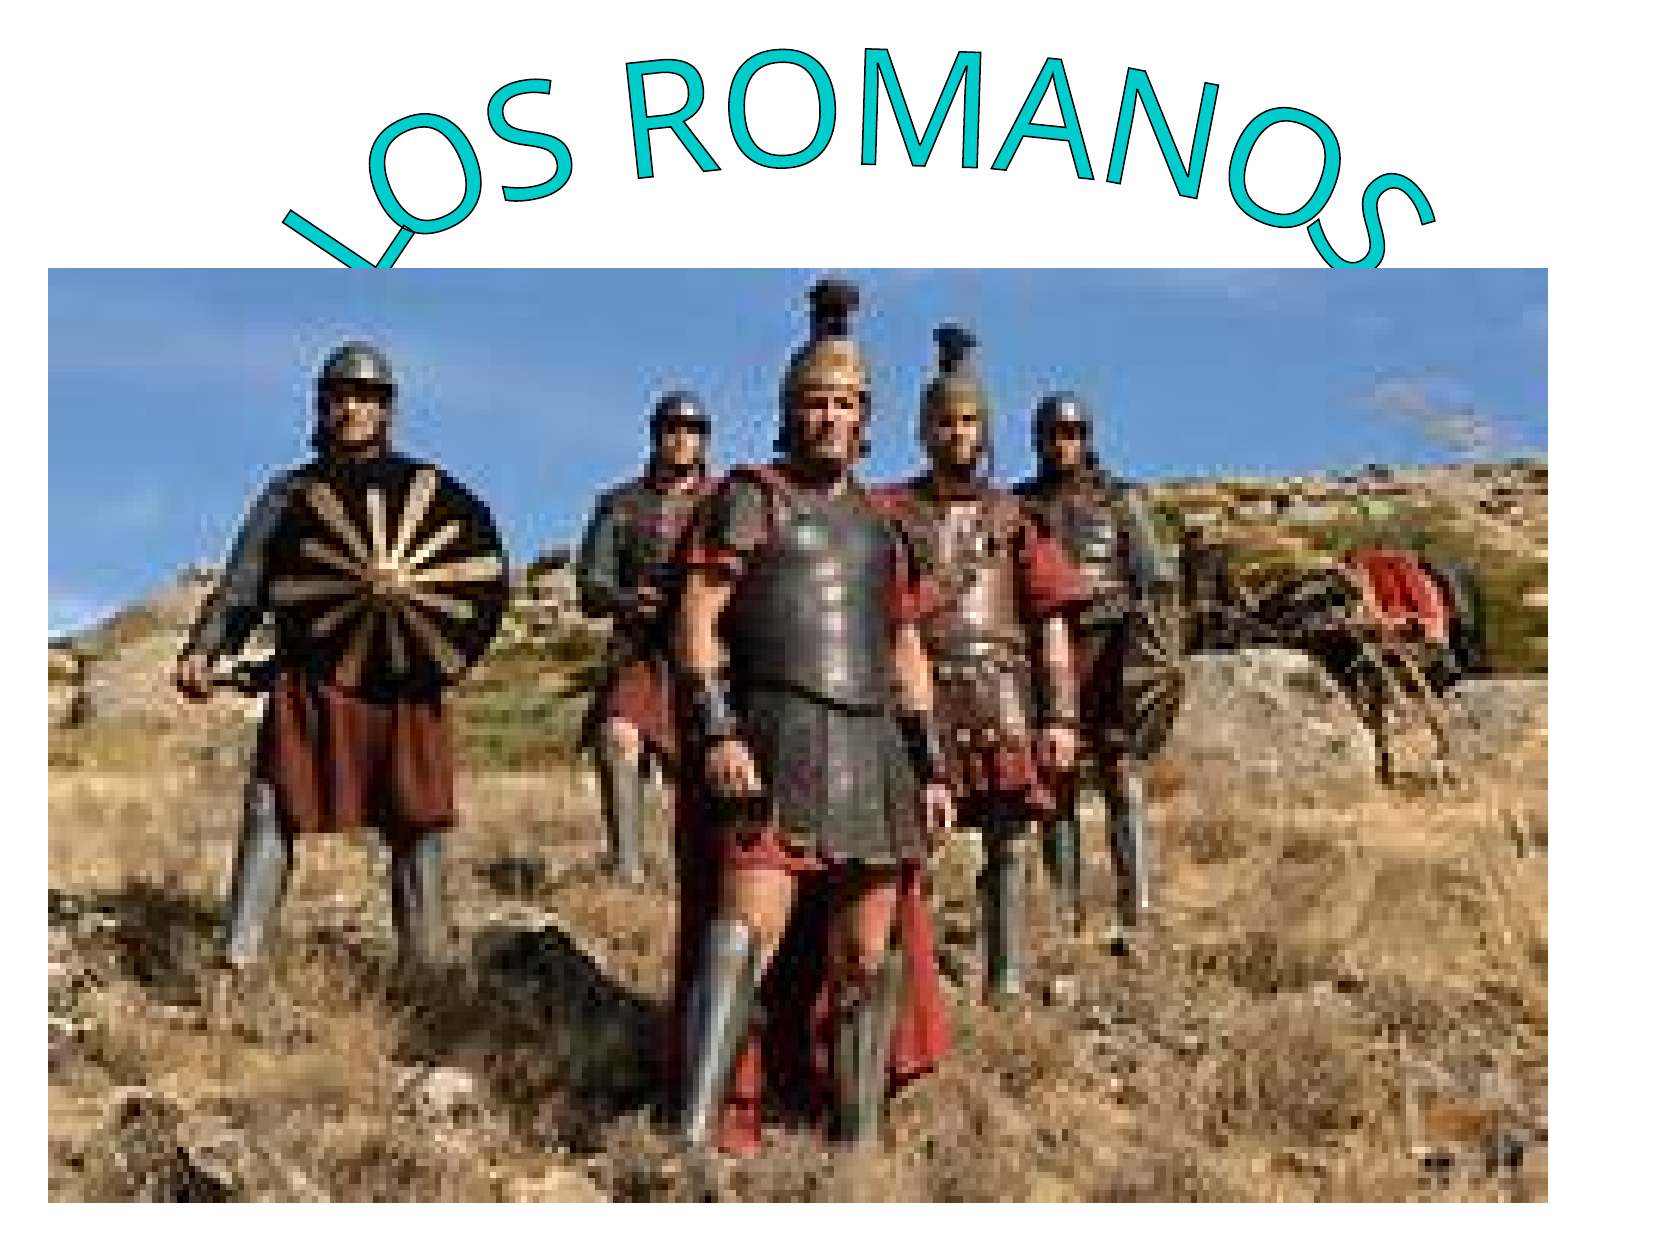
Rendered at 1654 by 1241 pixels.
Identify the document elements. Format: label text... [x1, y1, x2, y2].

text_box LOS ROMANOS [728, 49, 836, 169]
text_box LOS ROMANOS [1307, 173, 1435, 268]
text_box LOS ROMANOS [488, 79, 572, 202]
text_box LOS ROMANOS [282, 113, 481, 268]
text_box LOS ROMANOS [1106, 67, 1219, 199]
text_box LOS ROMANOS [1229, 107, 1341, 228]
picture [48, 268, 1548, 1203]
text_box LOS ROMANOS [861, 48, 981, 168]
text_box LOS ROMANOS [991, 58, 1094, 180]
text_box LOS ROMANOS [626, 59, 721, 179]
